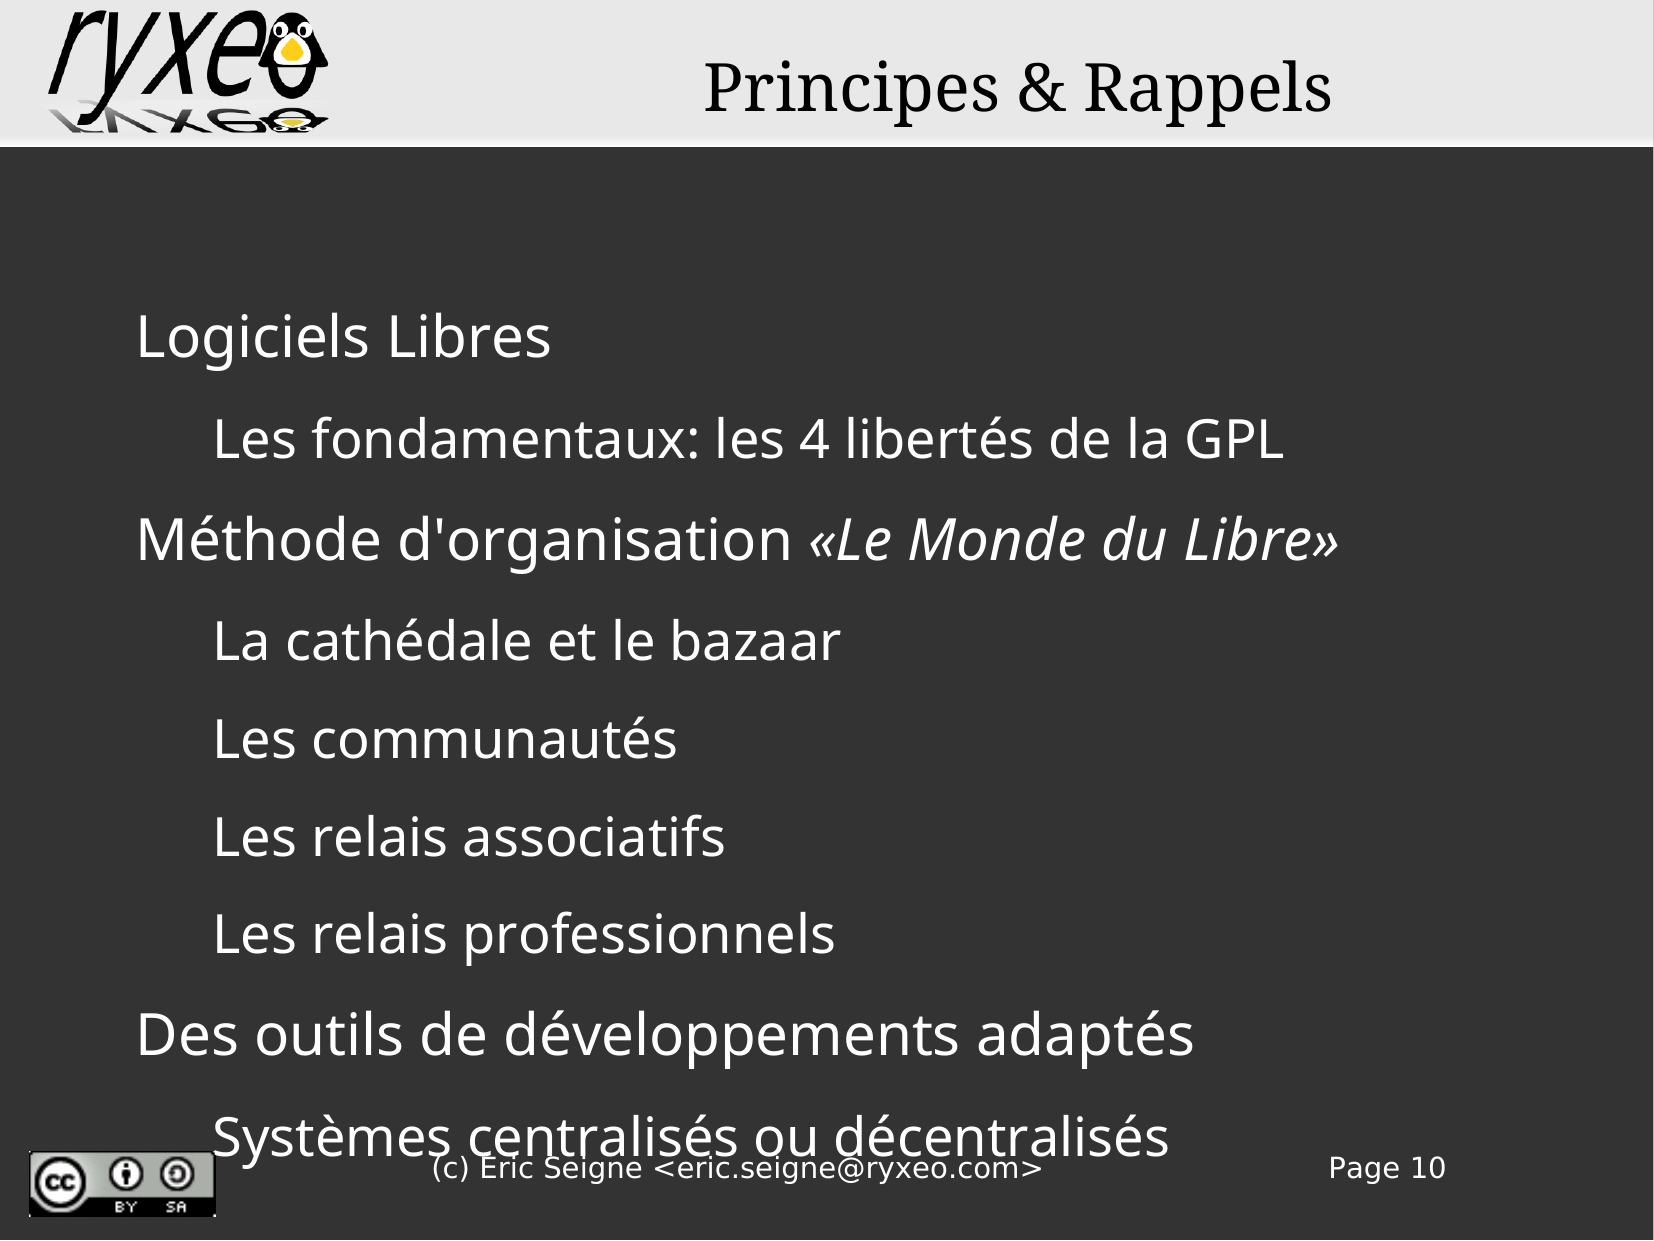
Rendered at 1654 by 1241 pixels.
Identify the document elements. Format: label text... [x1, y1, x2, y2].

picture [0, 0, 1654, 147]
picture [29, 1151, 216, 1217]
title Principes & Rappels [442, 29, 1595, 142]
list Logiciels Libres Les fondamentaux: les 4 libertés de la GPL Méthode d'organisation «Le Monde du Libre» La cathédale et le bazaar Les communautés Les relais associatifs Les relais professionnels Des outils de développements adaptés Systèmes centralisés ou décentralisés [118, 295, 1522, 1117]
